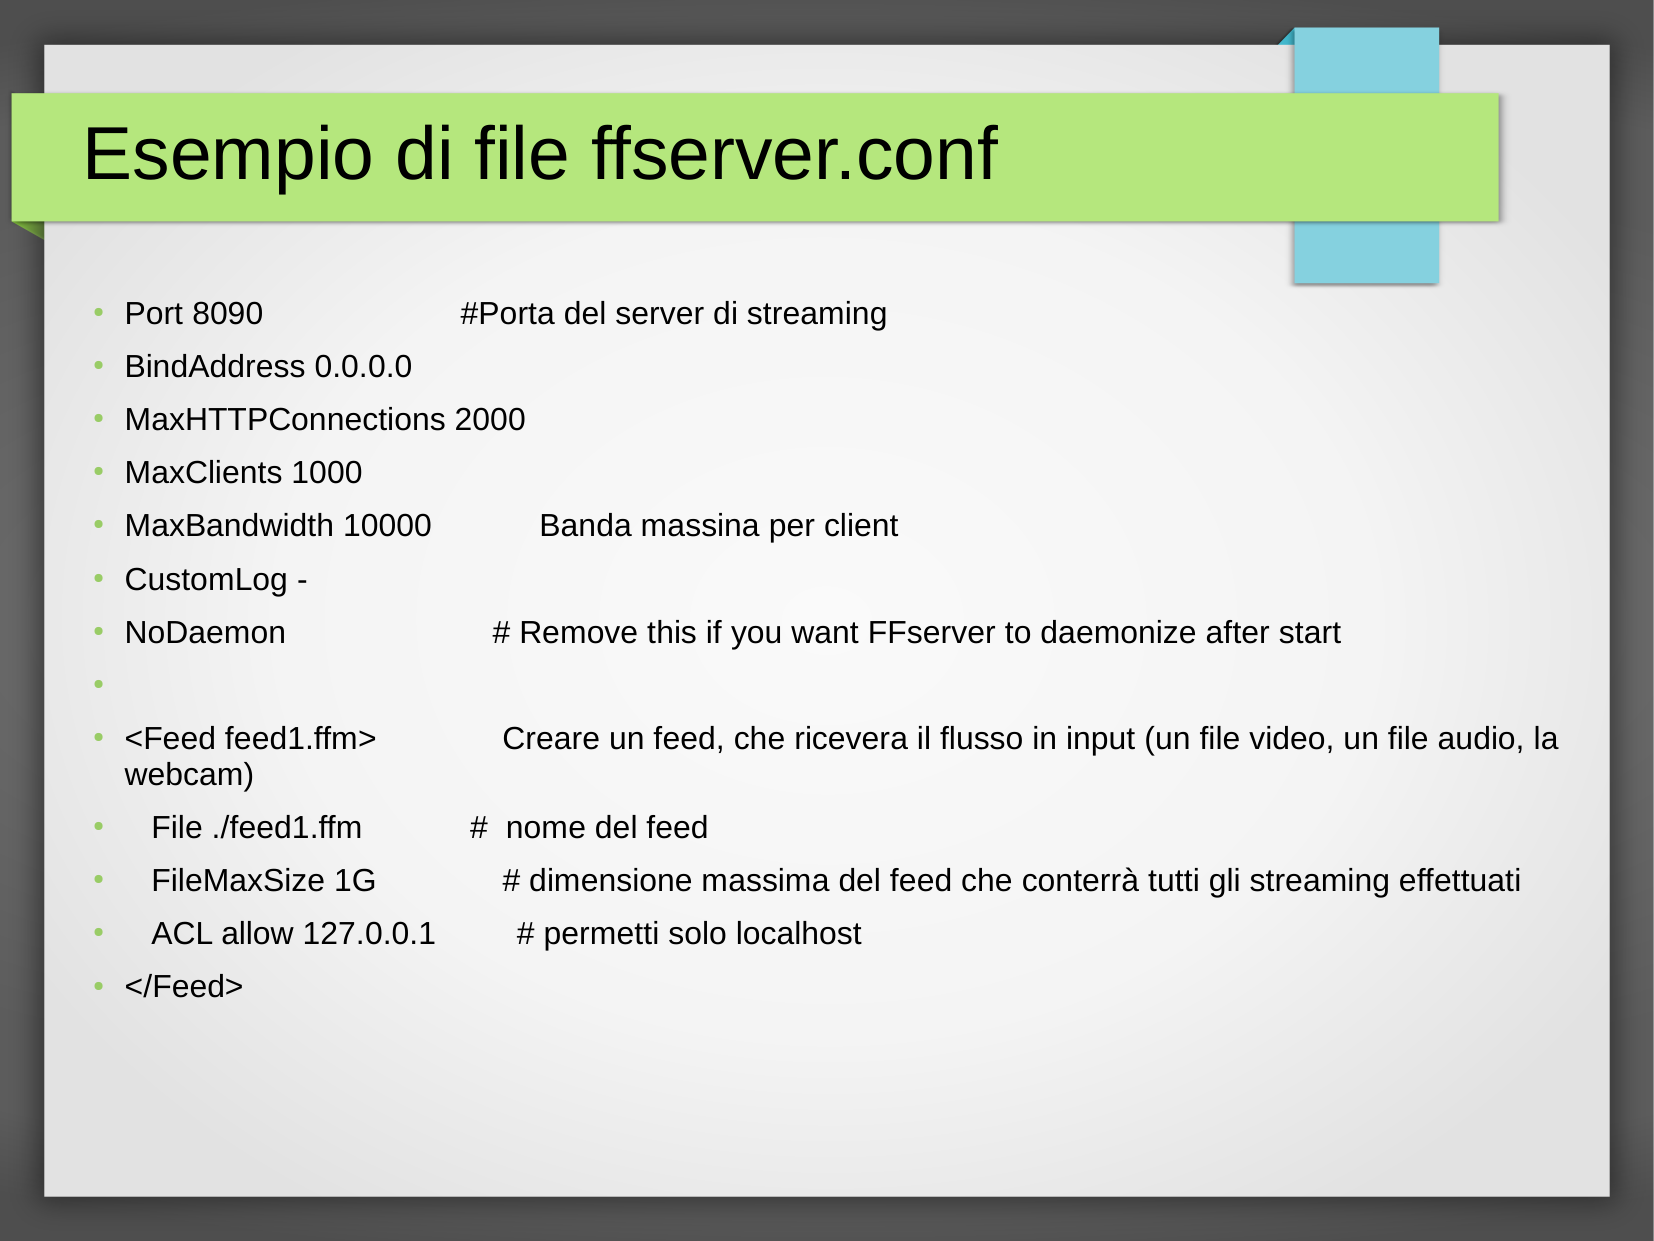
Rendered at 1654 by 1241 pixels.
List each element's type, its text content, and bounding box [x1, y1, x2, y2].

title Esempio di file ffserver.conf [82, 94, 1264, 213]
list Port 8090 #Porta del server di streaming BindAddress 0.0.0.0 MaxHTTPConnections 2000 MaxClients 1000 MaxBandwidth 10000 Banda massina per client CustomLog - NoDaemon # Remove this if you want FFserver to daemonize after start <Feed feed1.ffm> Creare un feed, che ricevera il flusso in input (un file video, un file audio, la webcam) File ./feed1.ffm # nome del feed FileMaxSize 1G # dimensione massima del feed che conterrà tutti gli streaming effettuati ACL allow 127.0.0.1 # permetti solo localhost </Feed> [82, 295, 1571, 1015]
picture [0, 0, 1654, 1241]
